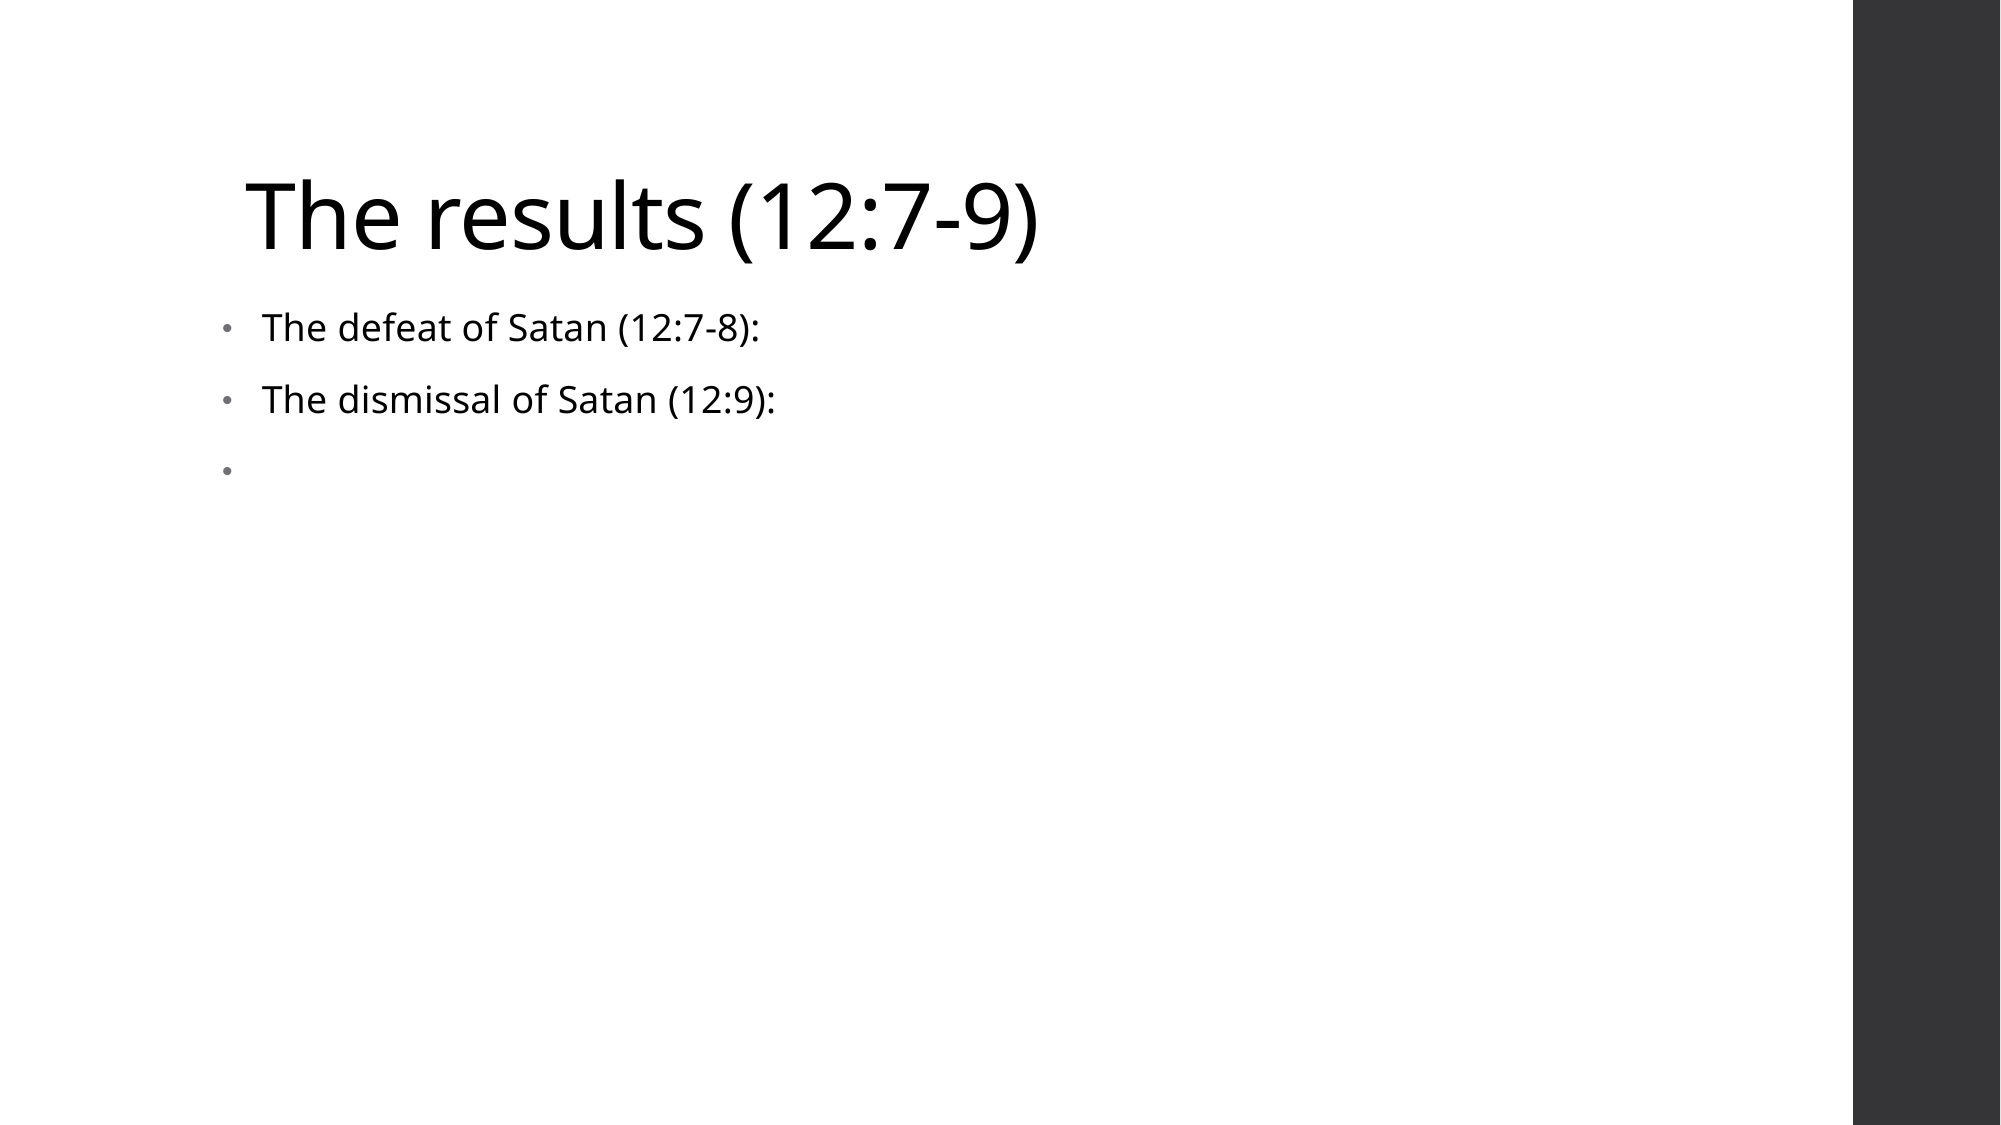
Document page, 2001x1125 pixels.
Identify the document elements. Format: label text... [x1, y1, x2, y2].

title The results (12:7-9) [206, 60, 1797, 278]
list The defeat of Satan (12:7-8): The dismissal of Satan (12:9): [206, 299, 1617, 1014]
